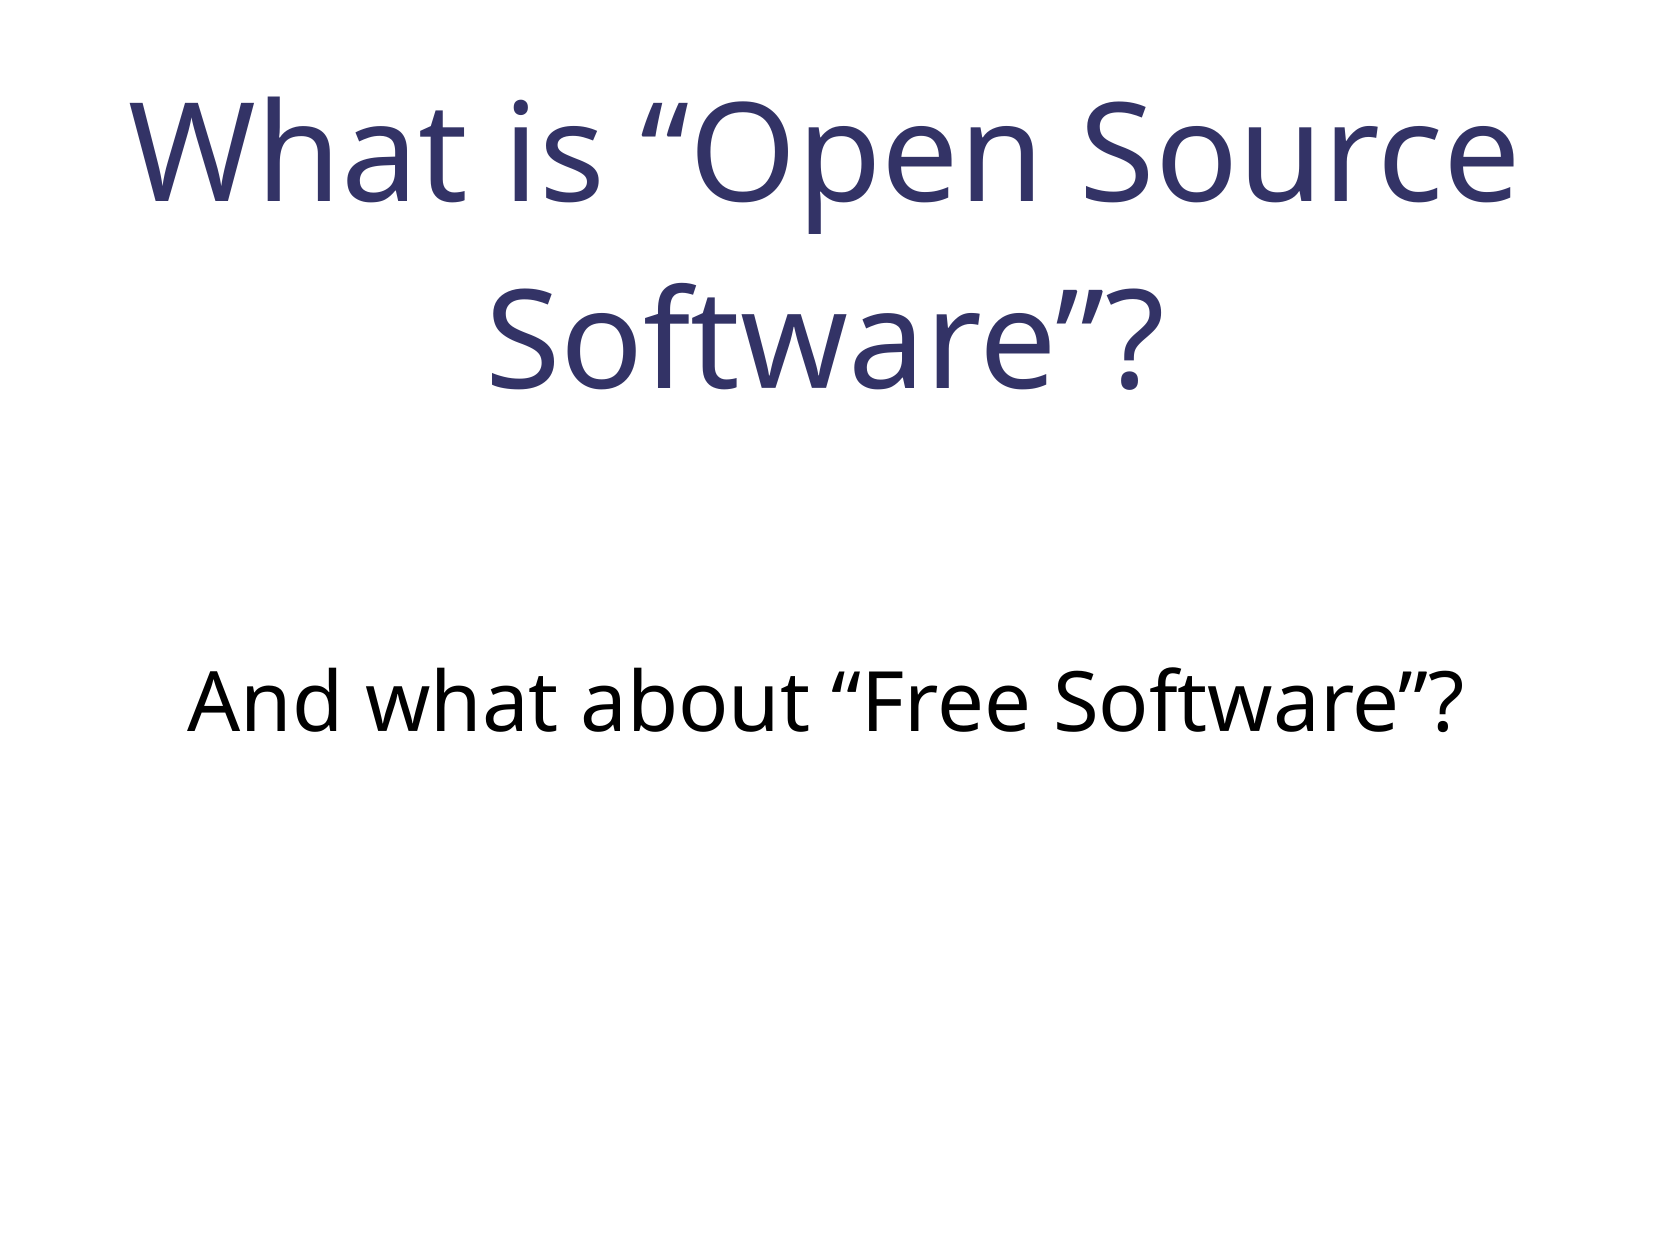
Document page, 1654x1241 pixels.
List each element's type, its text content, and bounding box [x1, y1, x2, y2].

subtitle And what about “Free Software”? [82, 297, 1571, 1102]
title What is “Open Source Software”? [37, 75, 1613, 410]
